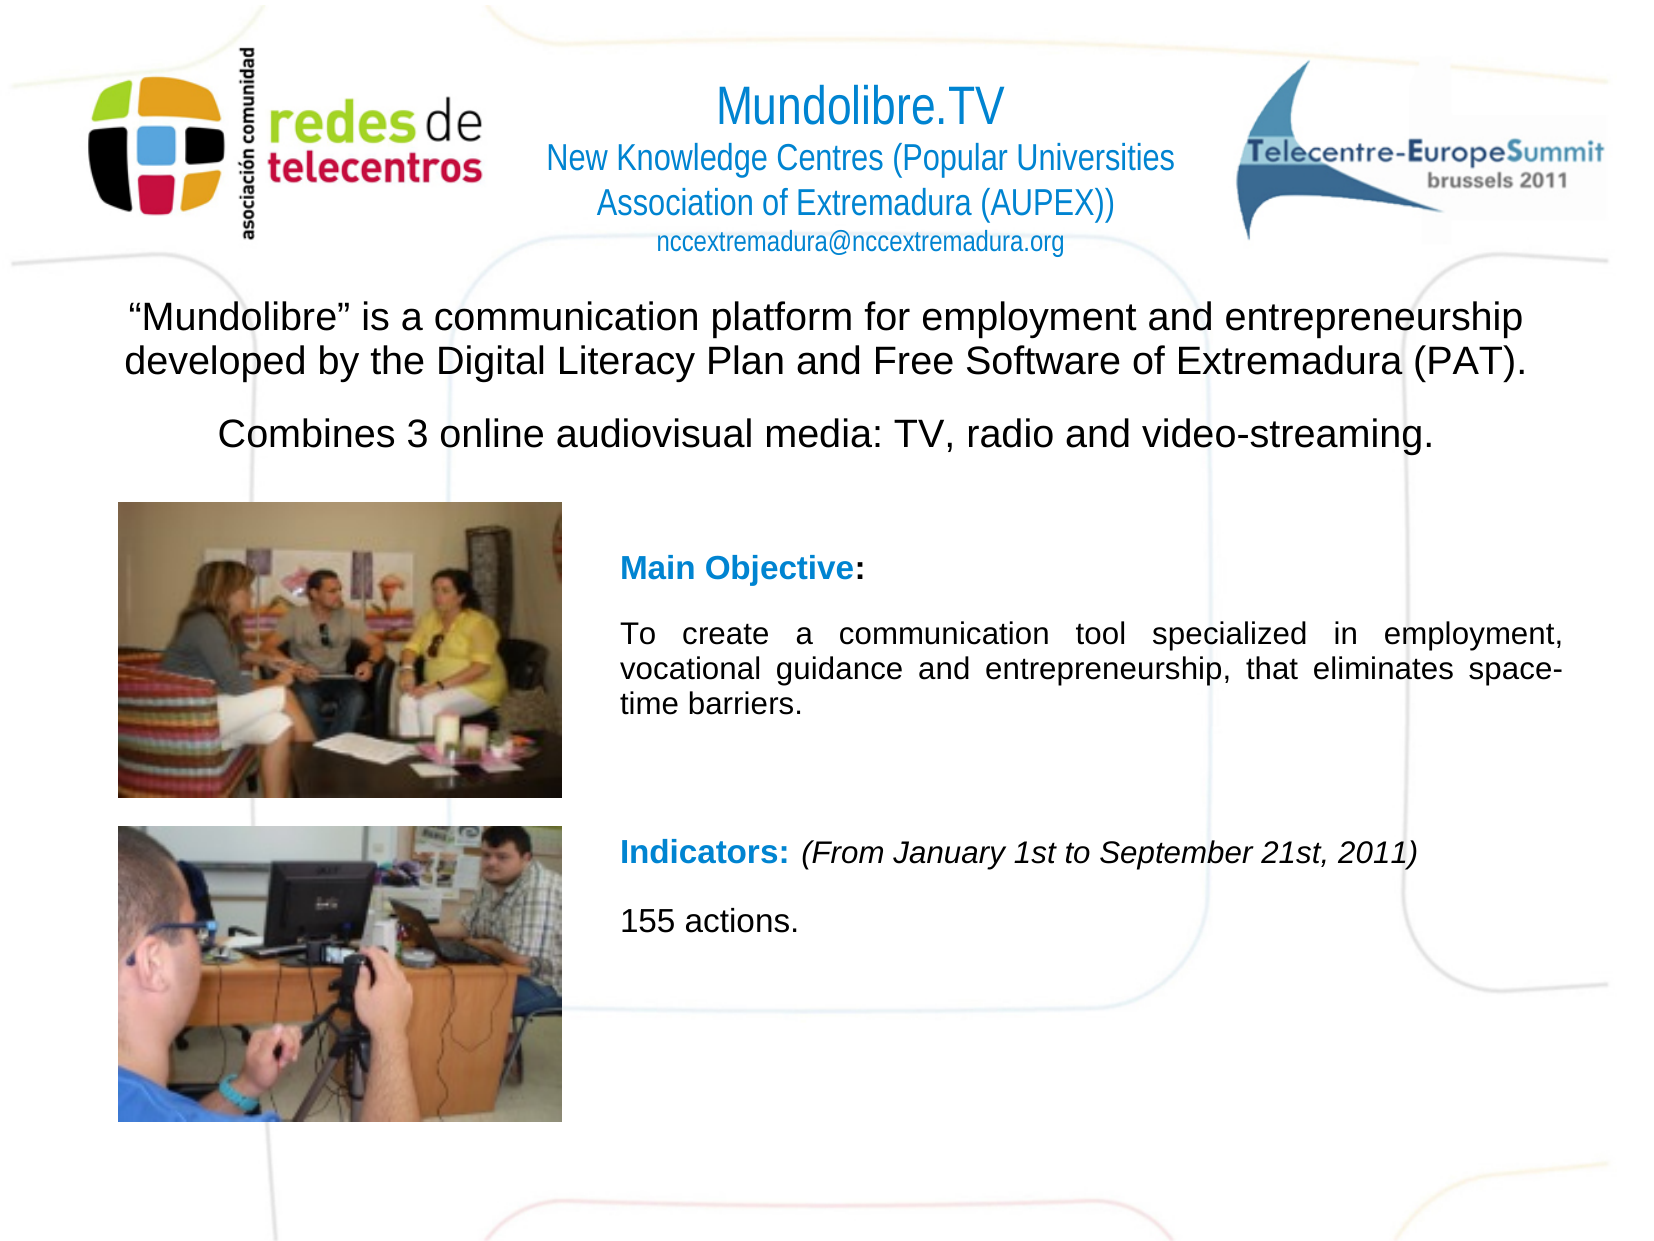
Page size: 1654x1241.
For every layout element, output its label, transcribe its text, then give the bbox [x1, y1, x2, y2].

text_box “Mundolibre” is a communication platform for employment and entrepreneurship developed by the Digital Literacy Plan and Free Software of Extremadura (PAT). Combines 3 online audiovisual media: TV, radio and video-streaming. [88, 272, 1565, 480]
text_box [23, 413, 650, 1139]
subtitle Main Objective: To create a communication tool specialized in employment, vocational guidance and entrepreneurship, that eliminates space-time barriers. Indicators: (From January 1st to September 21st, 2011) 155 actions. [650, 480, 1565, 1093]
picture [0, 5, 1617, 1241]
title Mundolibre.TV New Knowledge Centres (Popular Universities Association of Extremadura (AUPEX)) nccextremadura@nccextremadura.org [506, 76, 1216, 258]
